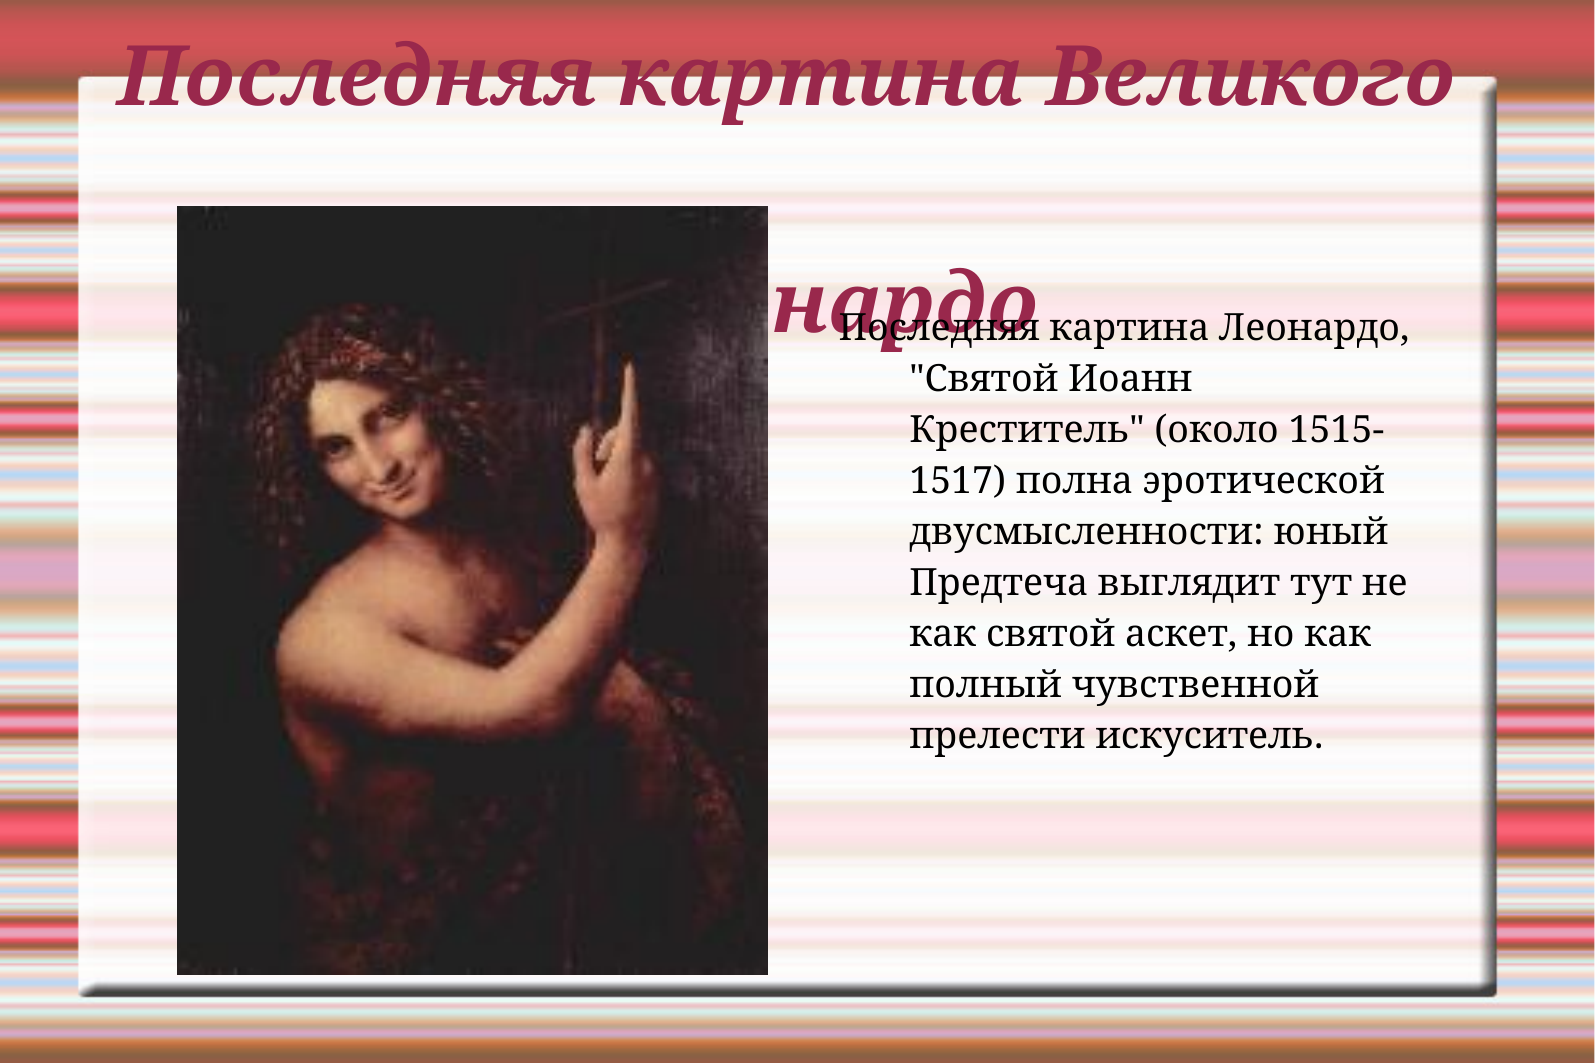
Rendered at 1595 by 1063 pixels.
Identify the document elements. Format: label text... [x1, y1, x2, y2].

list Последняя картина Леонардо, "Святой Иоанн Креститель" (около 1515-1517) полна эротической двусмысленности: юный Предтеча выглядит тут не как святой аскет, но как полный чувственной прелести искуситель. [826, 300, 1418, 827]
title Последняя картина Великого Леонардо [117, 74, 1479, 300]
picture [0, 0, 1595, 1063]
